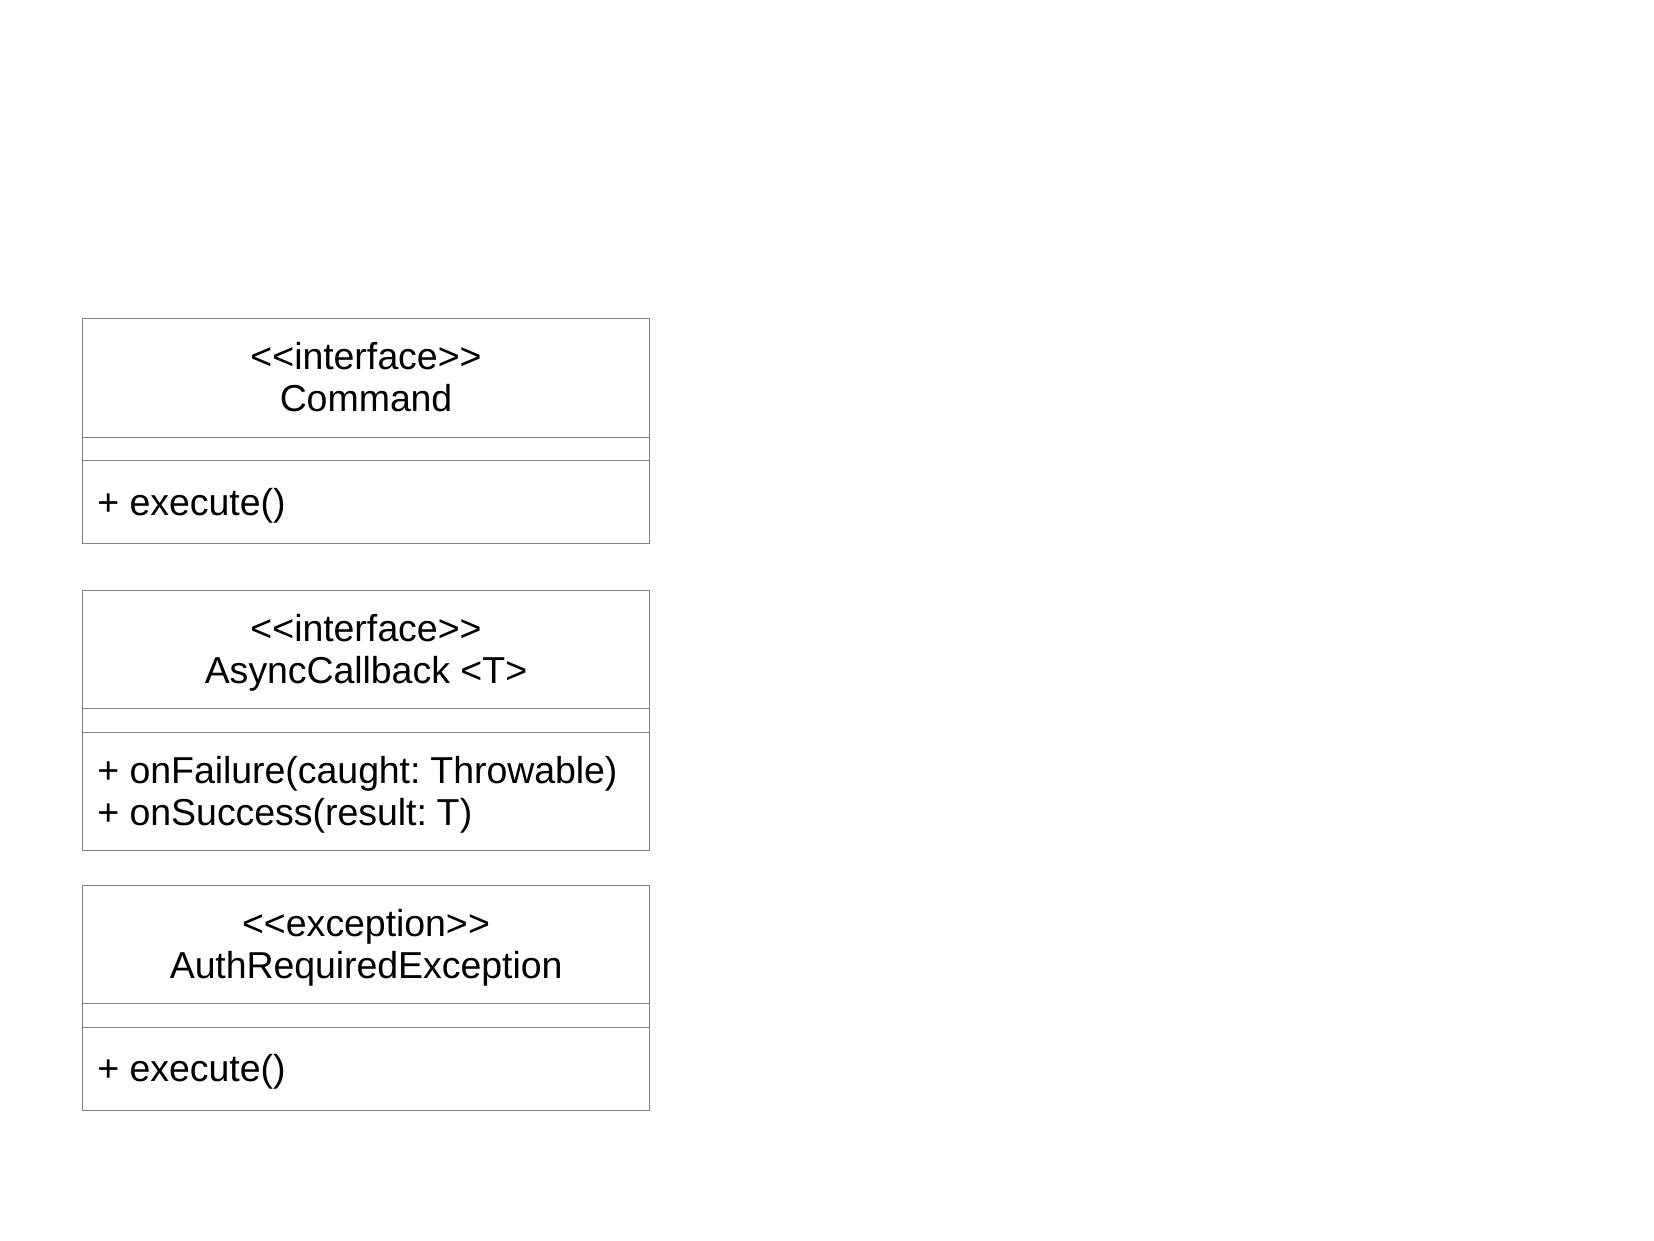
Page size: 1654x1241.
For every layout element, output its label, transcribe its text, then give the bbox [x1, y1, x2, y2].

text_box <<interface>> Command [82, 318, 650, 437]
text_box + onFailure(caught: Throwable) + onSuccess(result: T) [82, 732, 650, 851]
text_box <<interface>> AsyncCallback <T> [82, 590, 650, 708]
text_box <<exception>> AuthRequiredException [82, 885, 650, 1003]
text_box + execute() [82, 1027, 650, 1111]
text_box + execute() [82, 460, 650, 544]
